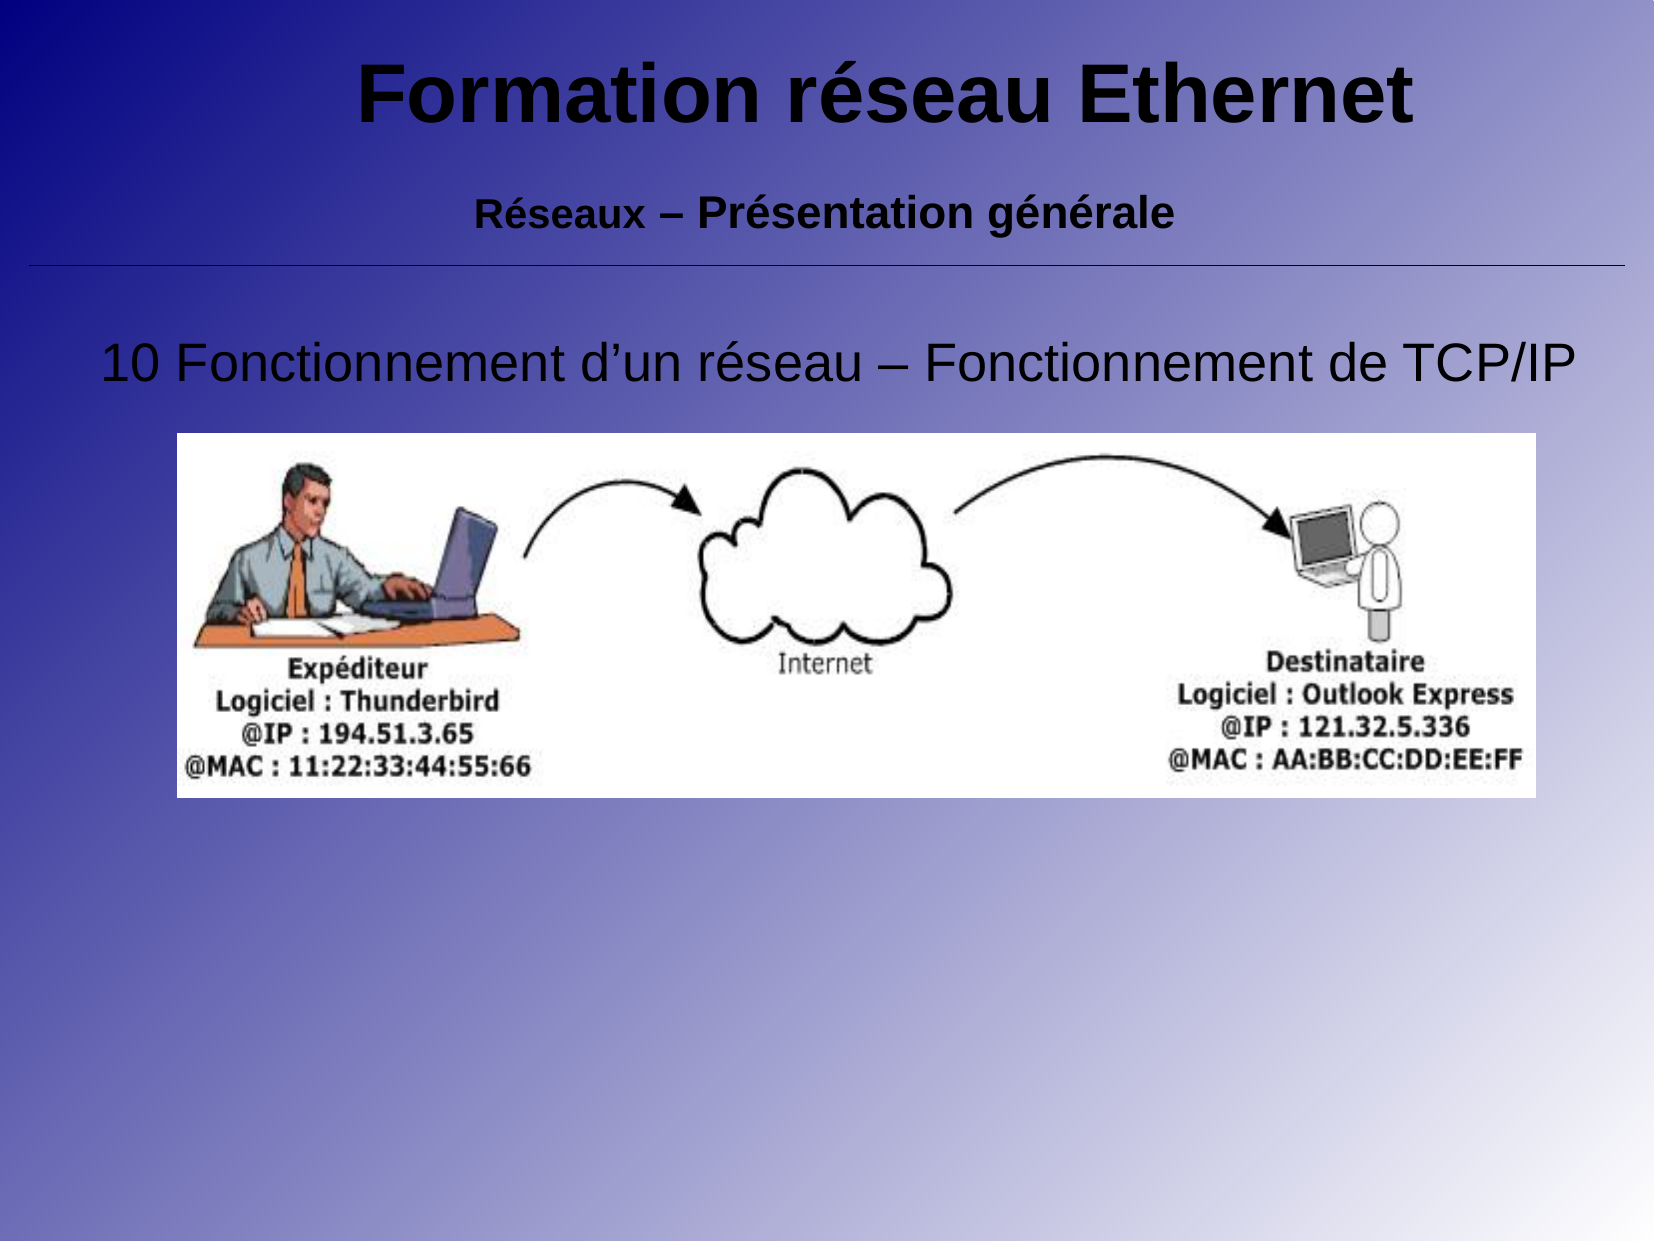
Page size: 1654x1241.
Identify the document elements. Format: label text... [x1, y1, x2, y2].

text_box 10 Fonctionnement d’un réseau – Fonctionnement de TCP/IP [85, 324, 1595, 401]
text_box Réseaux – Présentation générale [29, 266, 1621, 354]
text_box Formation réseau Ethernet [324, 39, 1447, 148]
picture [177, 433, 1536, 798]
text_box Réseaux – Présentation générale [29, 177, 1621, 265]
